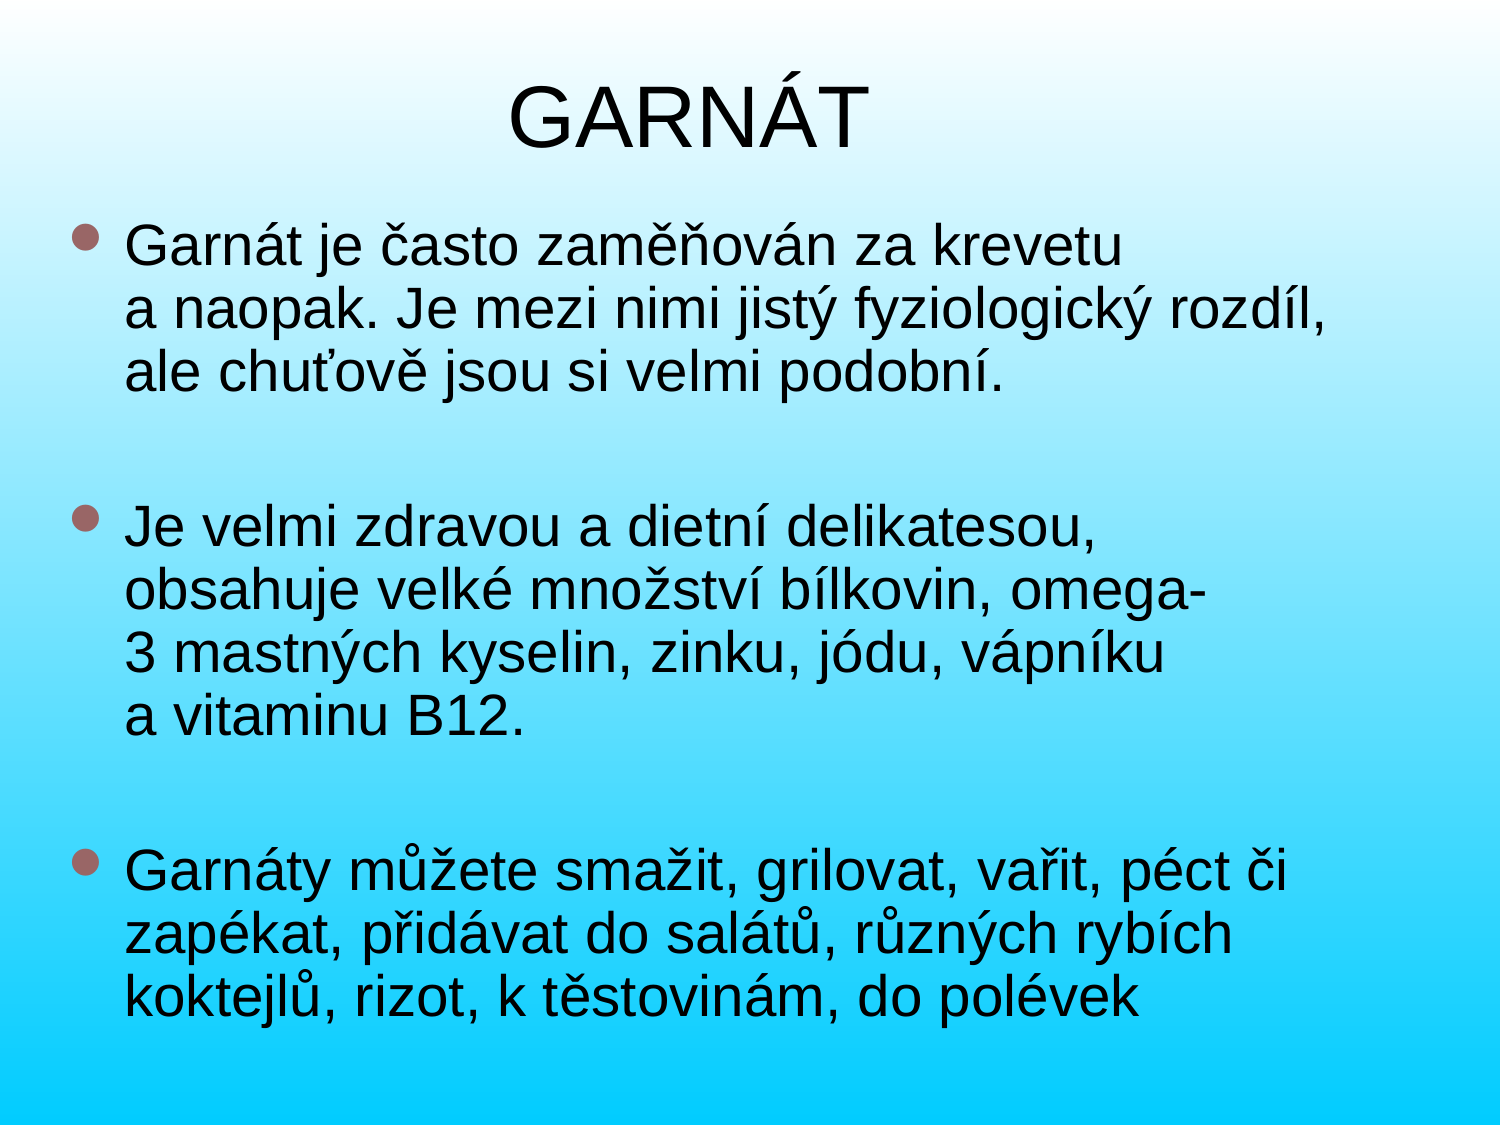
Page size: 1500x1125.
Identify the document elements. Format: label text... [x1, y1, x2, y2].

title GARNÁT [31, 37, 1347, 188]
list Garnát je často zaměňován za krevetu a naopak. Je mezi nimi jistý fyziologický rozdíl, ale chuťově jsou si velmi podobní. Je velmi zdravou a dietní delikatesou, obsahuje velké množství bílkovin, omega-3 mastných kyselin, zinku, jódu, vápníku a vitaminu B12. Garnáty můžete smažit, grilovat, vařit, péct či zapékat, přidávat do salátů, různých rybích koktejlů, rizot, k těstovinám, do polévek [53, 208, 1354, 1095]
